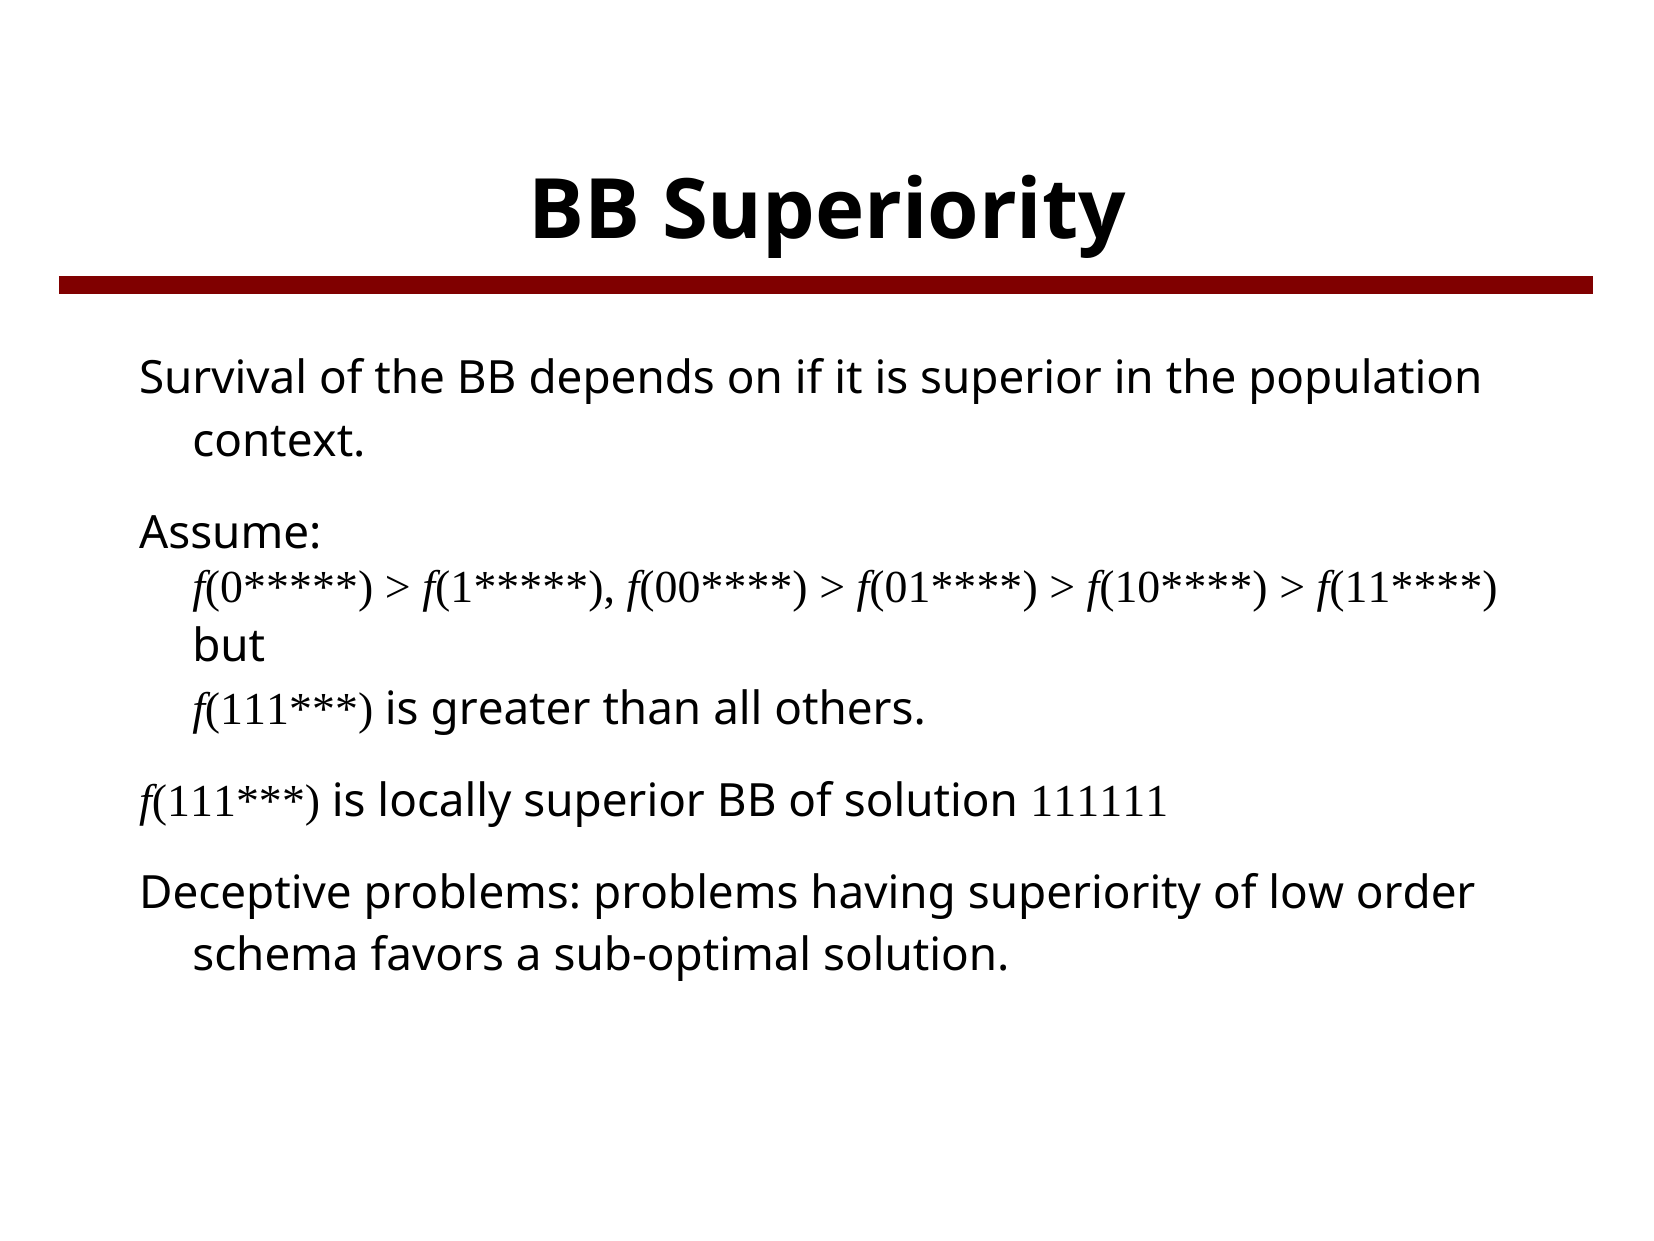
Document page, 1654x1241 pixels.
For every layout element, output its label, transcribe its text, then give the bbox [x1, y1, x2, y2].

list Survival of the BB depends on if it is superior in the population context. Assume: f(0*****) > f(1*****), f(00****) > f(01****) > f(10****) > f(11****) but f(111***) is greater than all others. f(111***) is locally superior BB of solution 111111 Deceptive problems: problems having superiority of low order schema favors a sub-optimal solution. [121, 344, 1534, 1127]
title BB Superiority [121, 102, 1534, 311]
